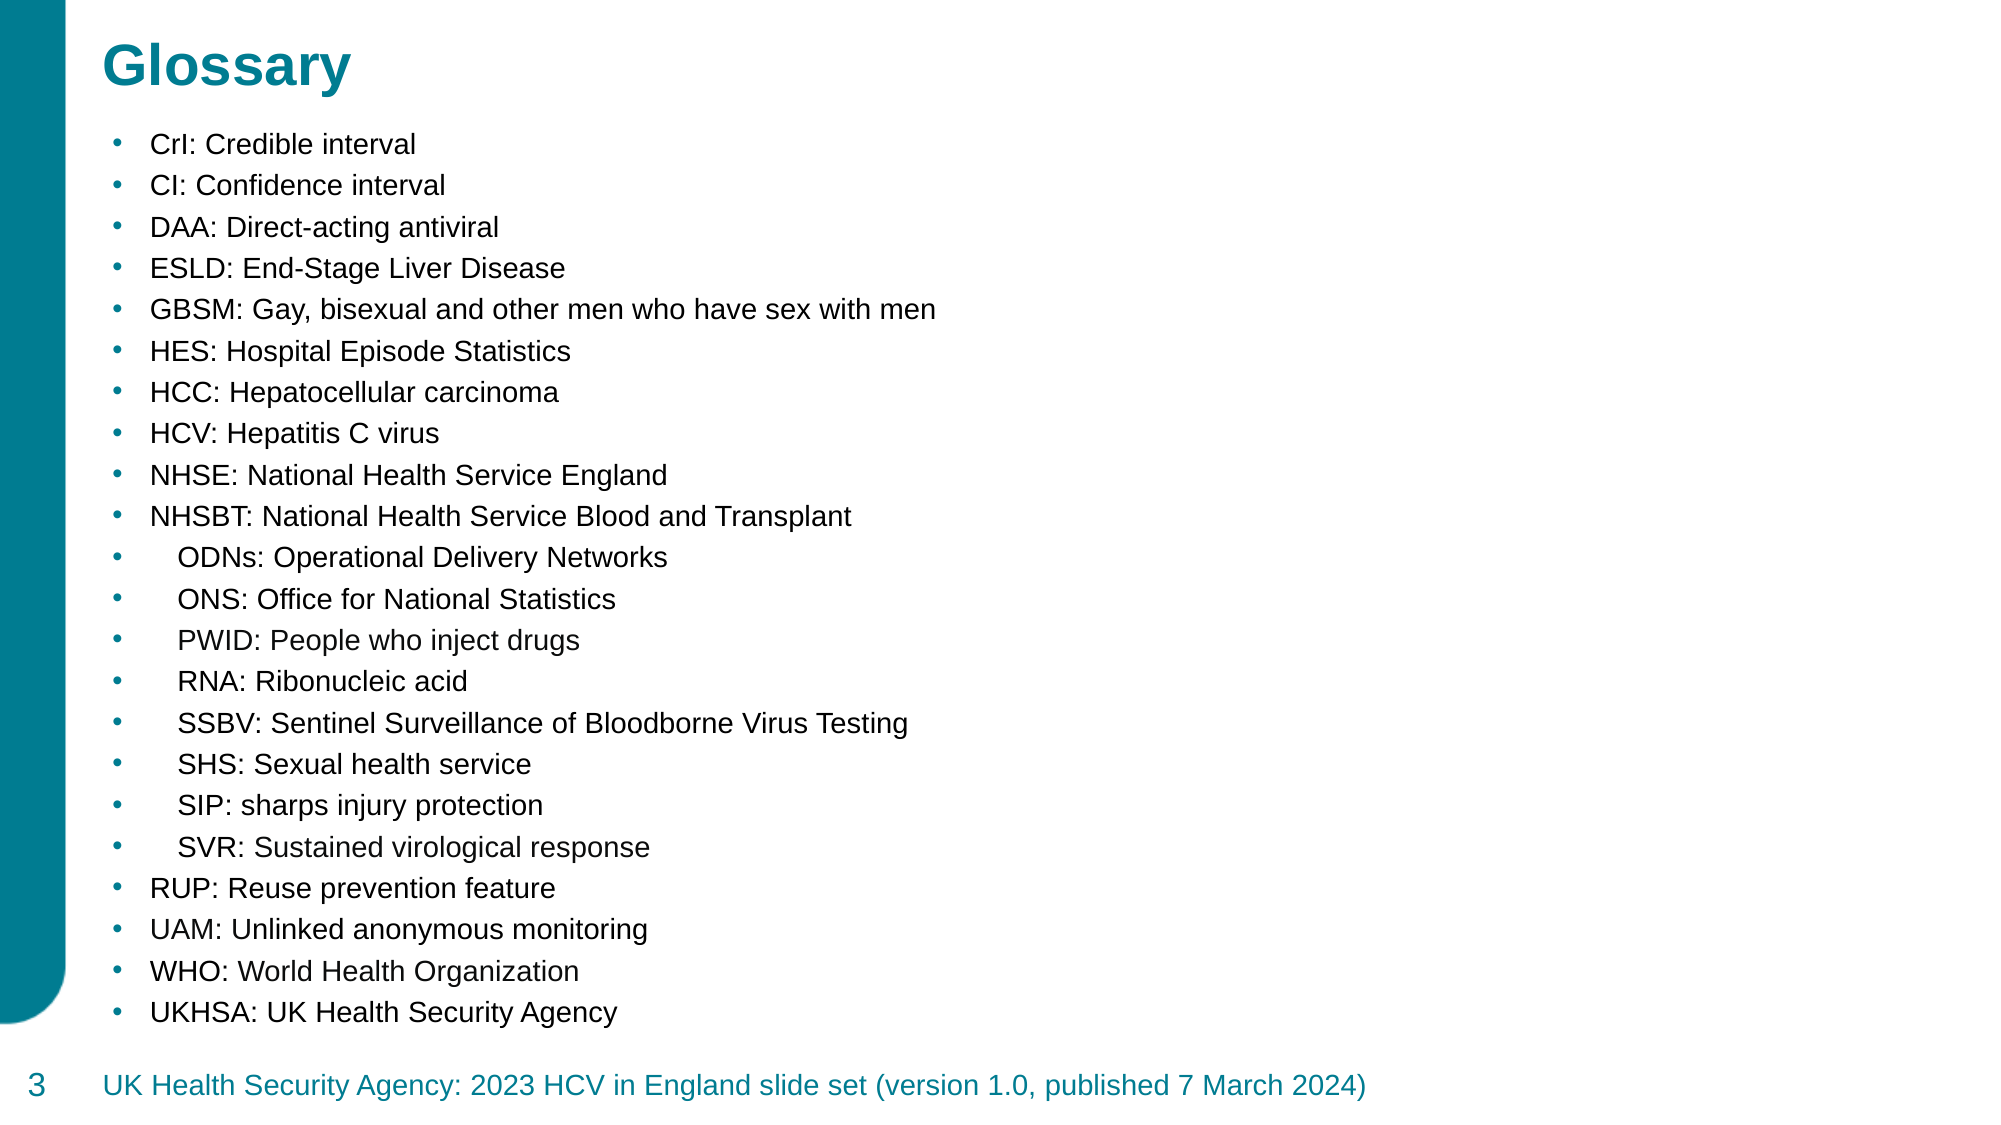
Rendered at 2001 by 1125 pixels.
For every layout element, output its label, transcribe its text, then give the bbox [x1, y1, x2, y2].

list CrI: Credible interval CI: Confidence interval DAA: Direct-acting antiviral ESLD: End-Stage Liver Disease GBSM: Gay, bisexual and other men who have sex with men HES: Hospital Episode Statistics HCC: Hepatocellular carcinoma HCV: Hepatitis C virus NHSE: National Health Service England NHSBT: National Health Service Blood and Transplant ODNs: Operational Delivery Networks ONS: Office for National Statistics PWID: People who inject drugs RNA: Ribonucleic acid SSBV: Sentinel Surveillance of Bloodborne Virus Testing SHS: Sexual health service SIP: sharps injury protection SVR: Sustained virological response RUP: Reuse prevention feature UAM: Unlinked anonymous monitoring WHO: World Health Organization UKHSA: UK Health Security Agency [97, 117, 1987, 1043]
title Glossary [87, 27, 1913, 118]
text_box [12, 1056, 111, 1115]
text_box UK Health Security Agency: 2023 HCV in England slide set (version 1.0, published 7 March 2024) [87, 1053, 1730, 1114]
